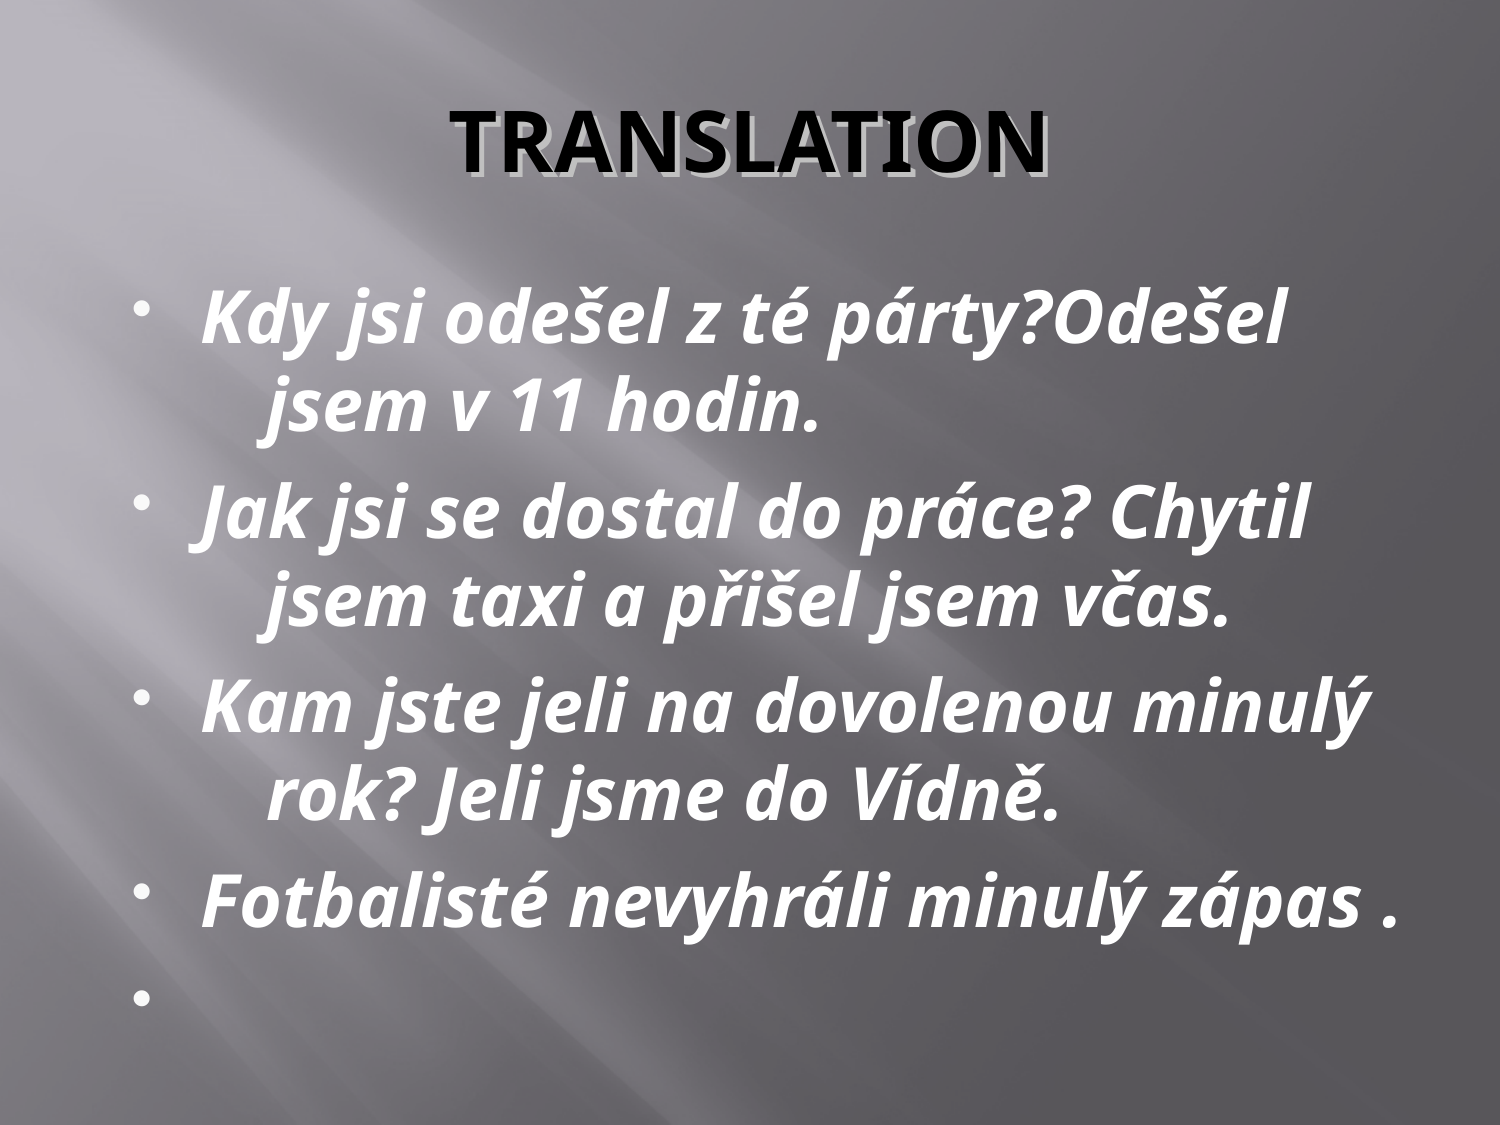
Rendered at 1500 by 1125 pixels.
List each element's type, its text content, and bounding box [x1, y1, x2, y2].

title TRANSLATION [75, 45, 1426, 233]
list Kdy jsi odešel z té párty?Odešel jsem v 11 hodin. Jak jsi se dostal do práce? Chytil jsem taxi a přišel jsem včas. Kam jste jeli na dovolenou minulý rok? Jeli jsme do Vídně. Fotbalisté nevyhráli minulý zápas . [75, 262, 1426, 1036]
